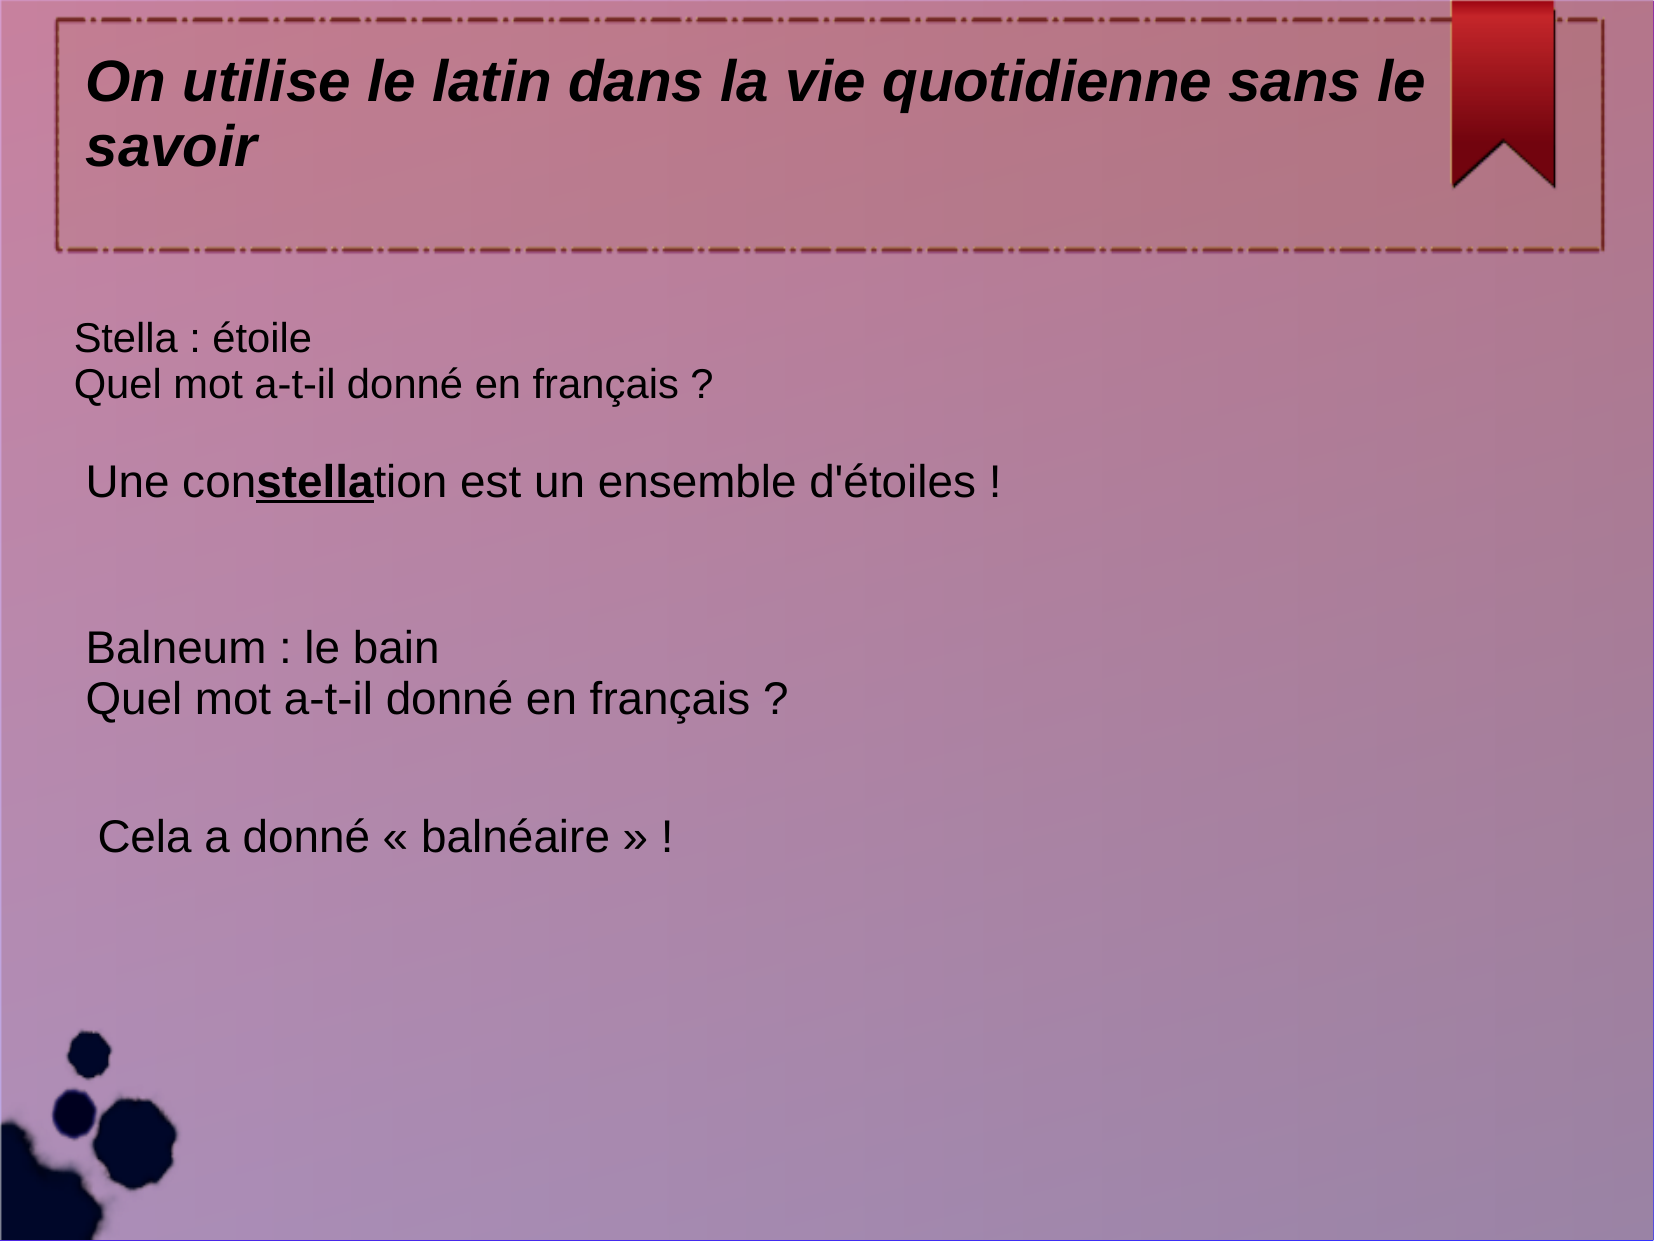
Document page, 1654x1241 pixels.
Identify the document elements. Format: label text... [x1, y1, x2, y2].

text_box Stella : étoile Quel mot a-t-il donné en français ? [59, 307, 815, 416]
text_box Une constellation est un ensemble d'étoiles ! [70, 448, 1548, 517]
text_box Balneum : le bain Quel mot a-t-il donné en français ? [70, 614, 1252, 732]
picture [0, 0, 1654, 1240]
text_box Cela a donné « balnéaire » ! [82, 803, 1170, 869]
text_box On utilise le latin dans la vie quotidienne sans le savoir [70, 41, 1595, 358]
